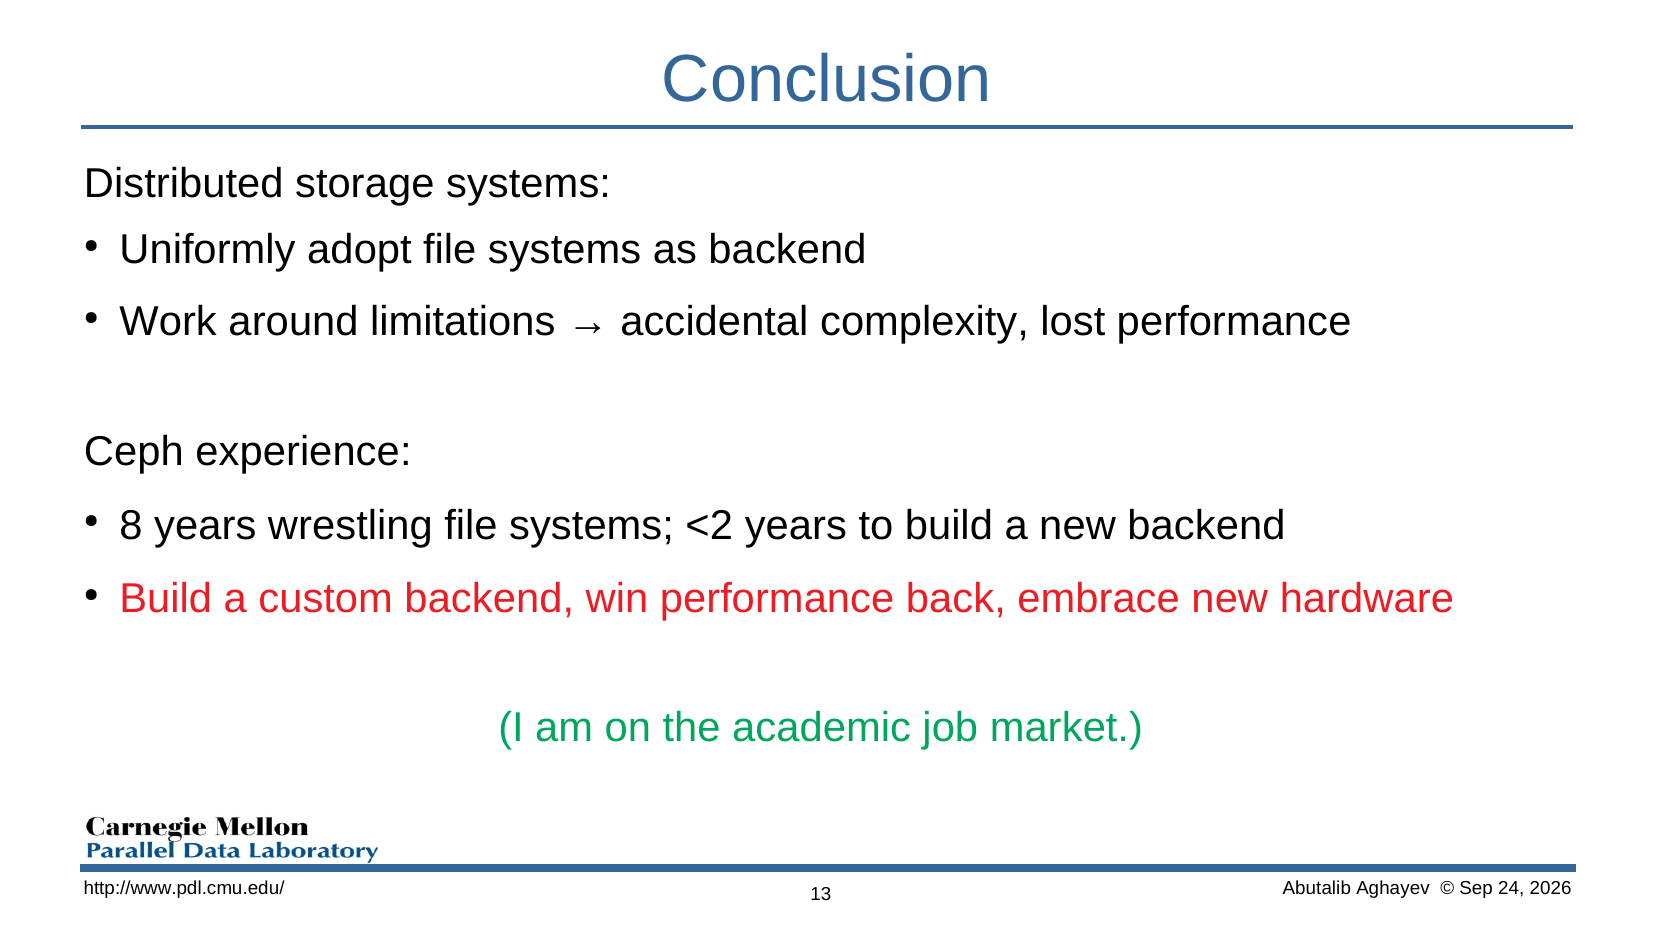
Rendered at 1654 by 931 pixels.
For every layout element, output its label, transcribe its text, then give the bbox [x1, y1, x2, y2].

picture [85, 809, 378, 863]
title Conclusion [66, 14, 1588, 136]
text_box (I am on the academic job market.) [483, 692, 1159, 758]
text_box Distributed storage systems: Uniformly adopt file systems as backend Work around limitations → accidental complexity, lost performance Ceph experience: 8 years wrestling file systems; <2 years to build a new backend Build a custom backend, win performance back, embrace new hardware [0, 148, 1606, 679]
text_box Abutalib Aghayev © Nov 5, 2019 [1168, 866, 1589, 919]
text_box <number> [659, 872, 983, 902]
text_box http://www.pdl.cmu.edu/ [66, 866, 481, 919]
